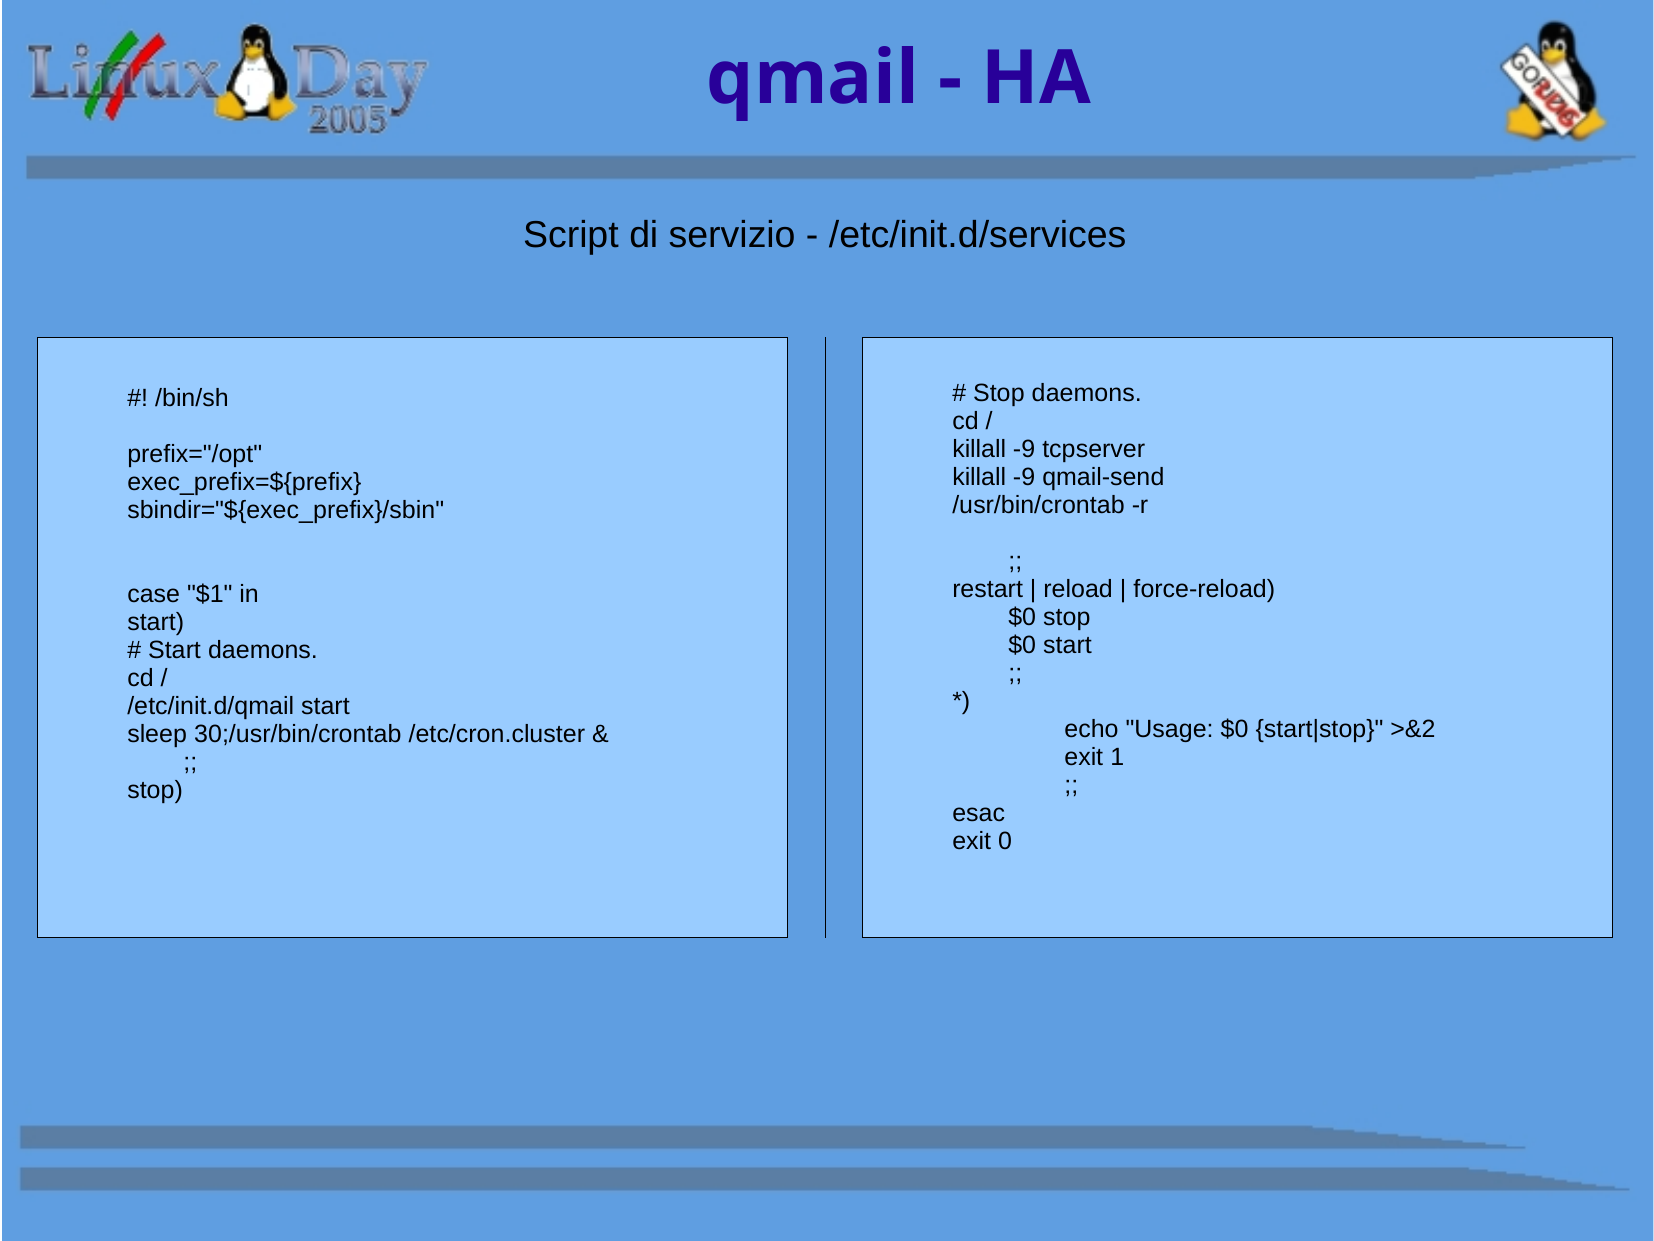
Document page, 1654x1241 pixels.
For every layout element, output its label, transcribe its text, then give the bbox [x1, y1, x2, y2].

text_box [37, 337, 788, 938]
text_box qmail - HA [691, 16, 1180, 136]
picture [2, 0, 1654, 1241]
text_box [862, 337, 1613, 938]
text_box Script di servizio - /etc/init.d/services [37, 205, 1613, 263]
text_box #! /bin/sh prefix="/opt" exec_prefix=${prefix} sbindir="${exec_prefix}/sbin" case "$1" in start) # Start daemons. cd / /etc/init.d/qmail start sleep 30;/usr/bin/crontab /etc/cron.cluster & ;; stop) [112, 376, 788, 910]
text_box # Stop daemons. cd / killall -9 tcpserver killall -9 qmail-send /usr/bin/crontab -r ;; restart | reload | force-reload) $0 stop $0 start ;; *) echo "Usage: $0 {start|stop}" >&2 exit 1 ;; esac exit 0 [937, 371, 1538, 863]
